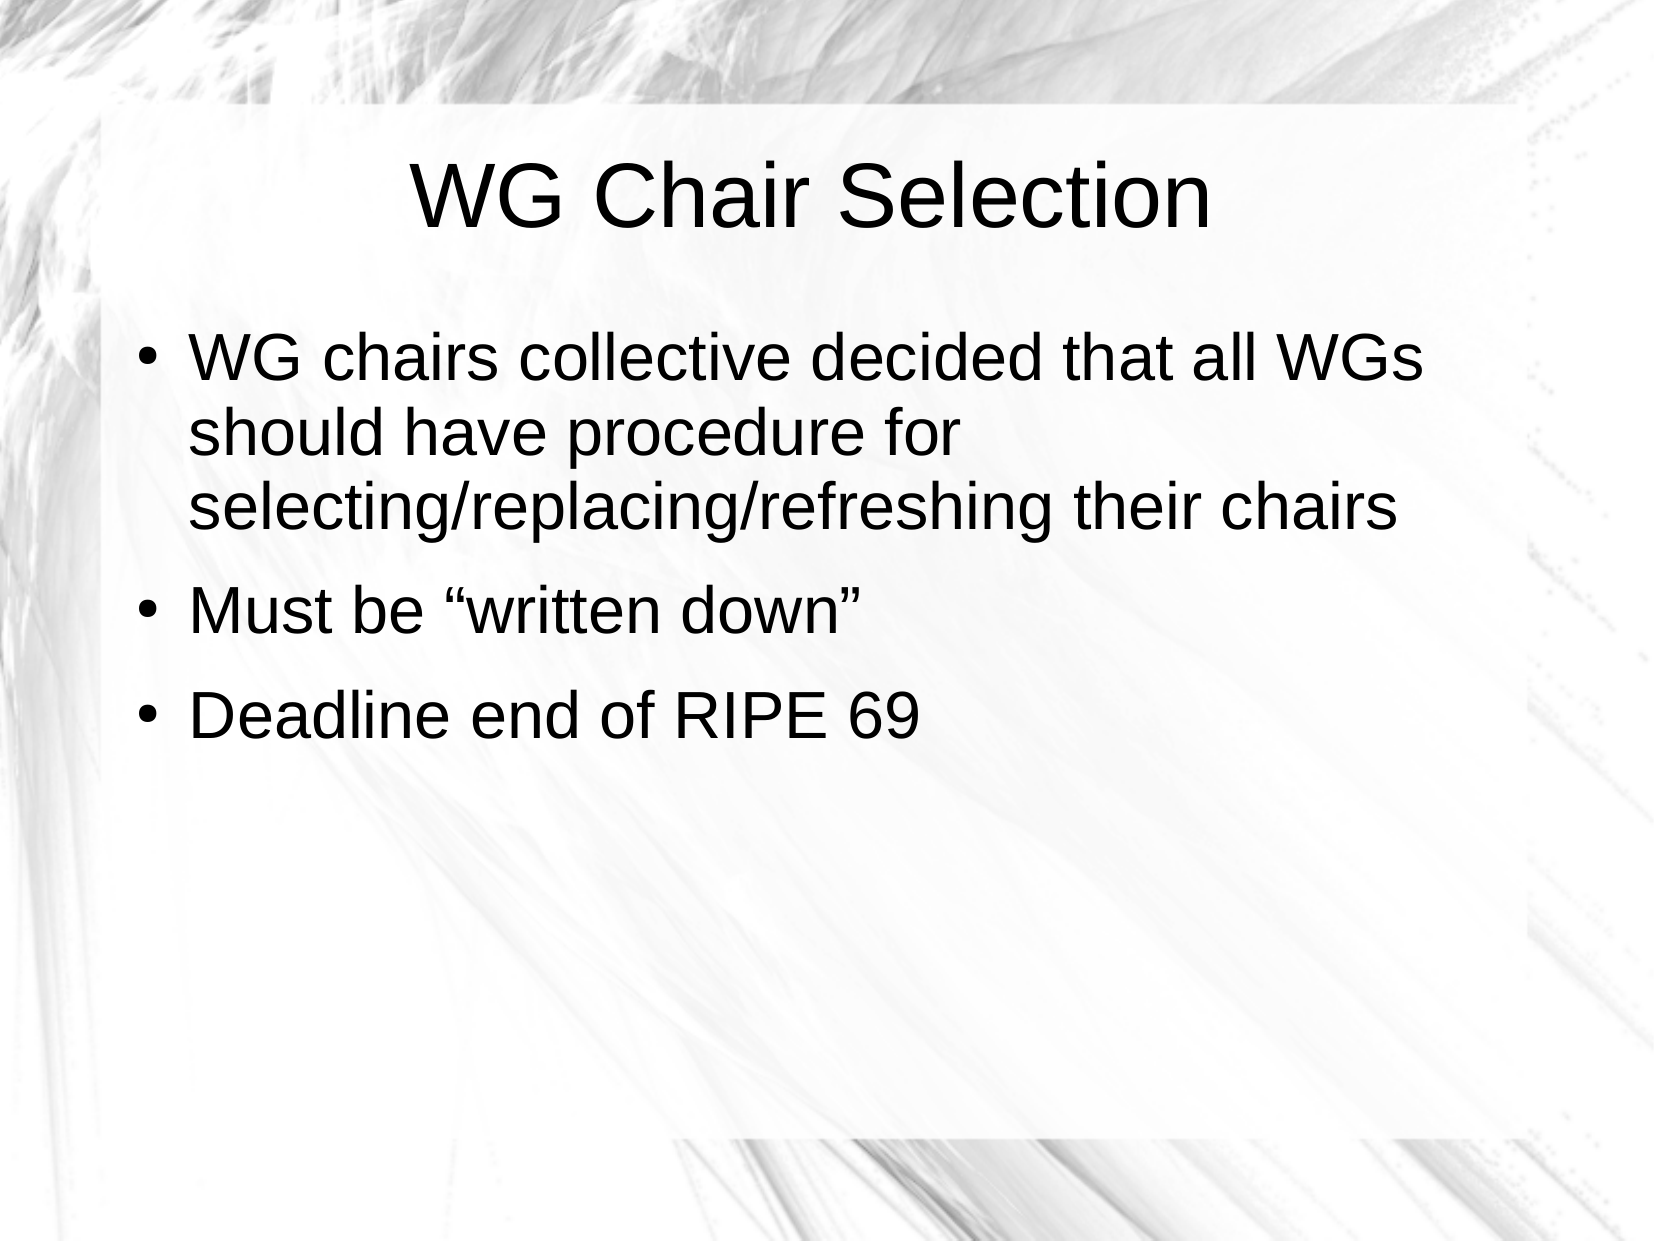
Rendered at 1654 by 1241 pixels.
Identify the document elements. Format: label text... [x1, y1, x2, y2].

title WG Chair Selection [118, 112, 1506, 281]
picture [0, 0, 1654, 1241]
list WG chairs collective decided that all WGs should have procedure for selecting/replacing/refreshing their chairs Must be “written down” Deadline end of RIPE 69 [118, 319, 1571, 945]
